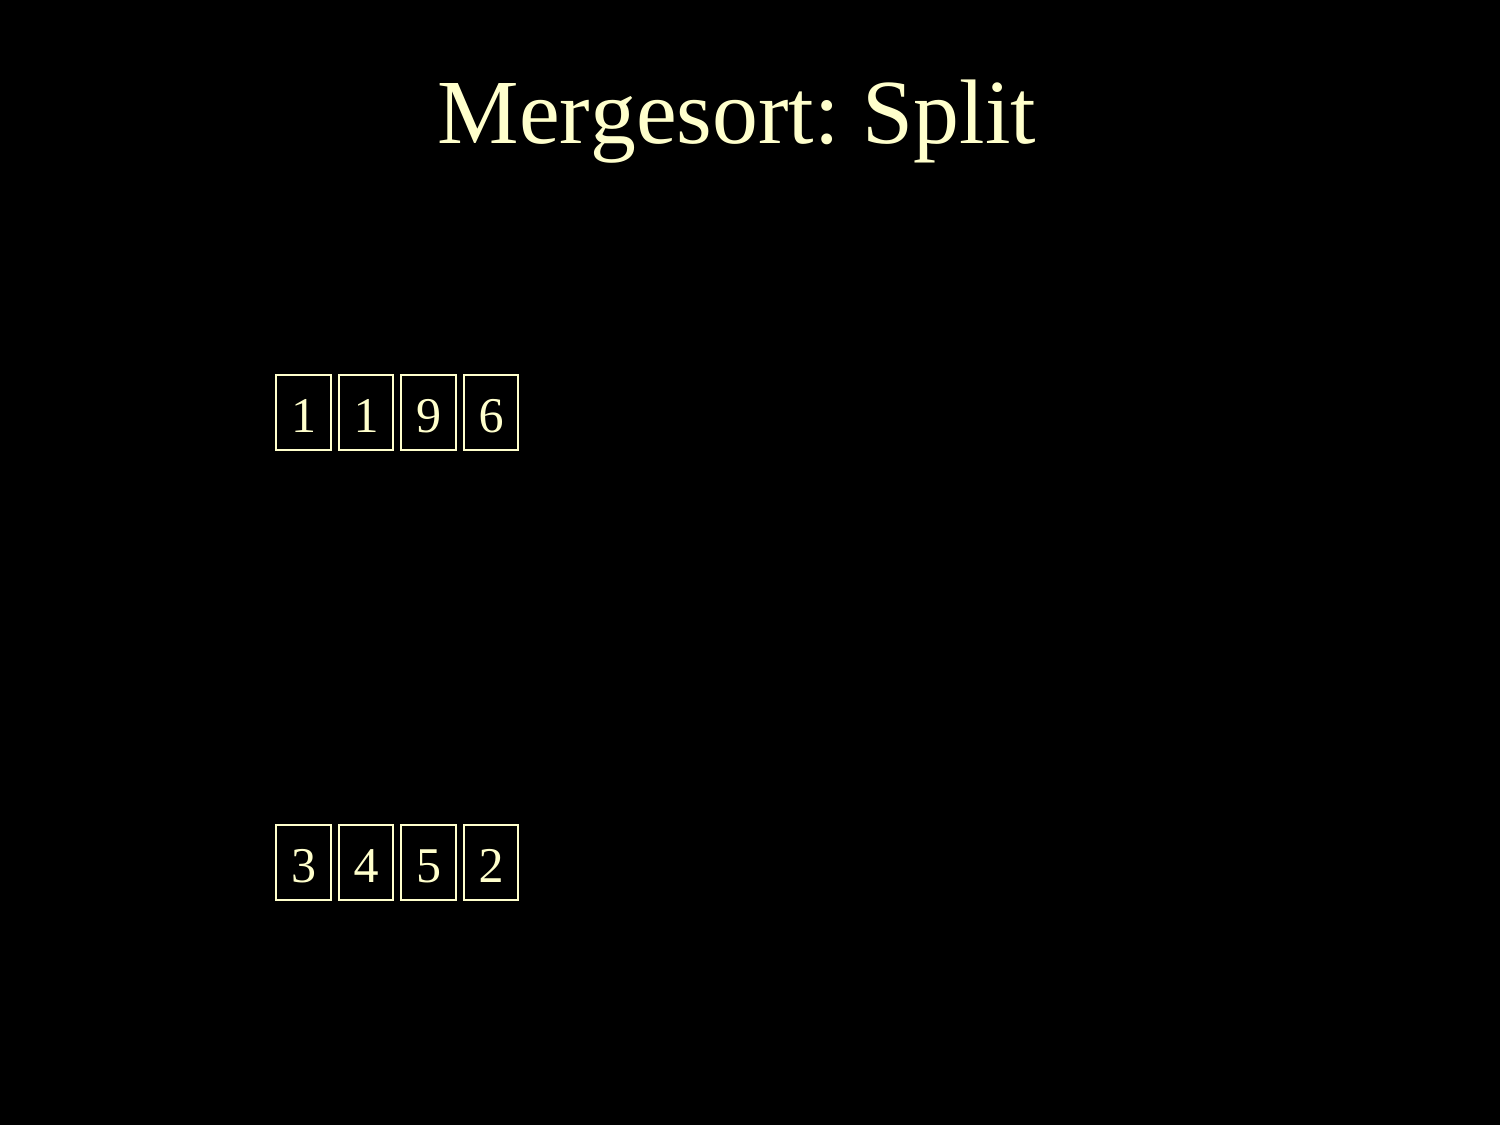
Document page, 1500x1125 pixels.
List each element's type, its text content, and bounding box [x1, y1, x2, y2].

text_box 9 [401, 374, 456, 451]
text_box 4 [338, 824, 394, 901]
title Mergesort: Split [8, 50, 1467, 176]
text_box 5 [401, 824, 456, 901]
text_box 6 [463, 374, 519, 451]
text_box 1 [338, 374, 394, 451]
text_box 1 [276, 374, 331, 451]
text_box 2 [463, 824, 519, 901]
text_box 3 [276, 824, 331, 901]
